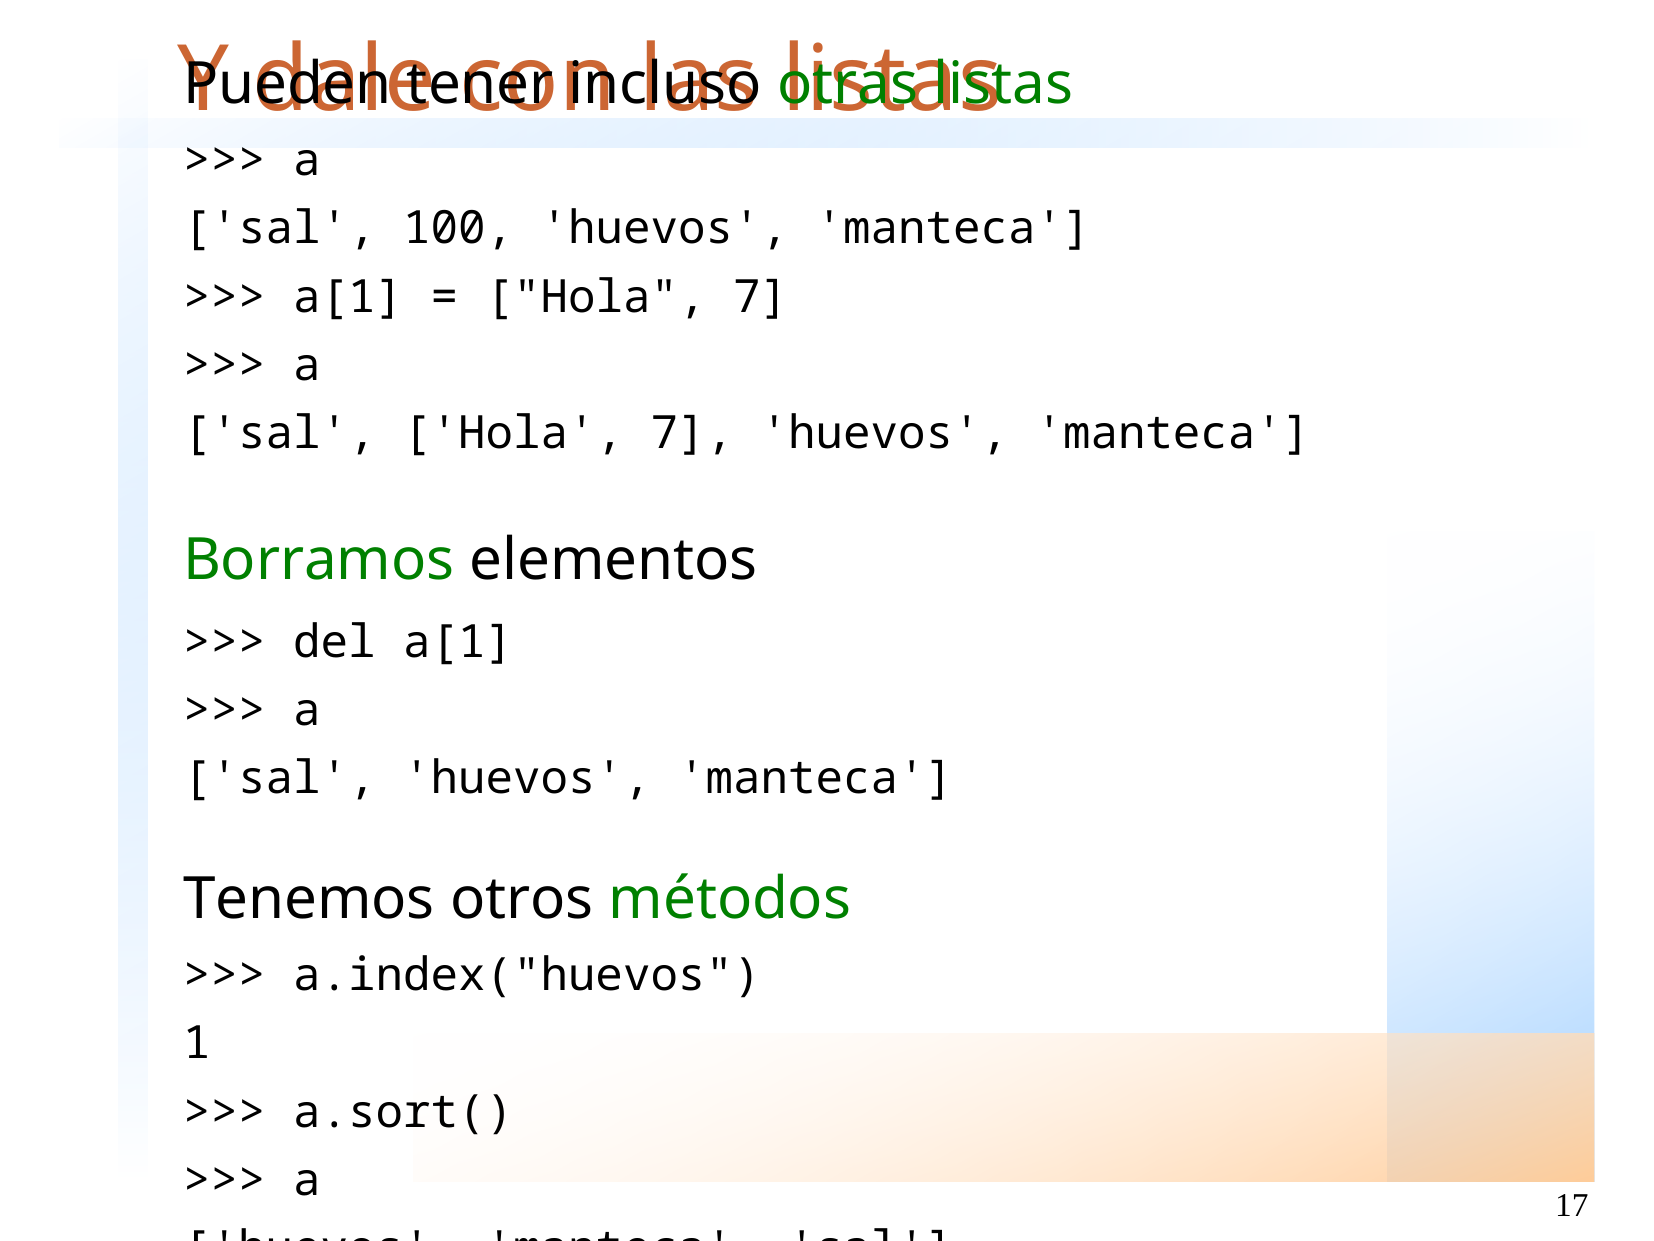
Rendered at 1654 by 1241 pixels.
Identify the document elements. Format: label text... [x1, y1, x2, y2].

text_box Pueden tener incluso otras listas >>> a ['sal', 100, 'huevos', 'manteca'] >>> a[1] = ["Hola", 7] >>> a ['sal', ['Hola', 7], 'huevos', 'manteca'] Borramos elementos >>> del a[1] >>> a ['sal', 'huevos', 'manteca'] Tenemos otros métodos >>> a.index("huevos") 1 >>> a.sort() >>> a ['huevos', 'manteca', 'sal'] [147, 147, 1595, 1171]
title Y dale con las listas [177, 0, 1595, 147]
